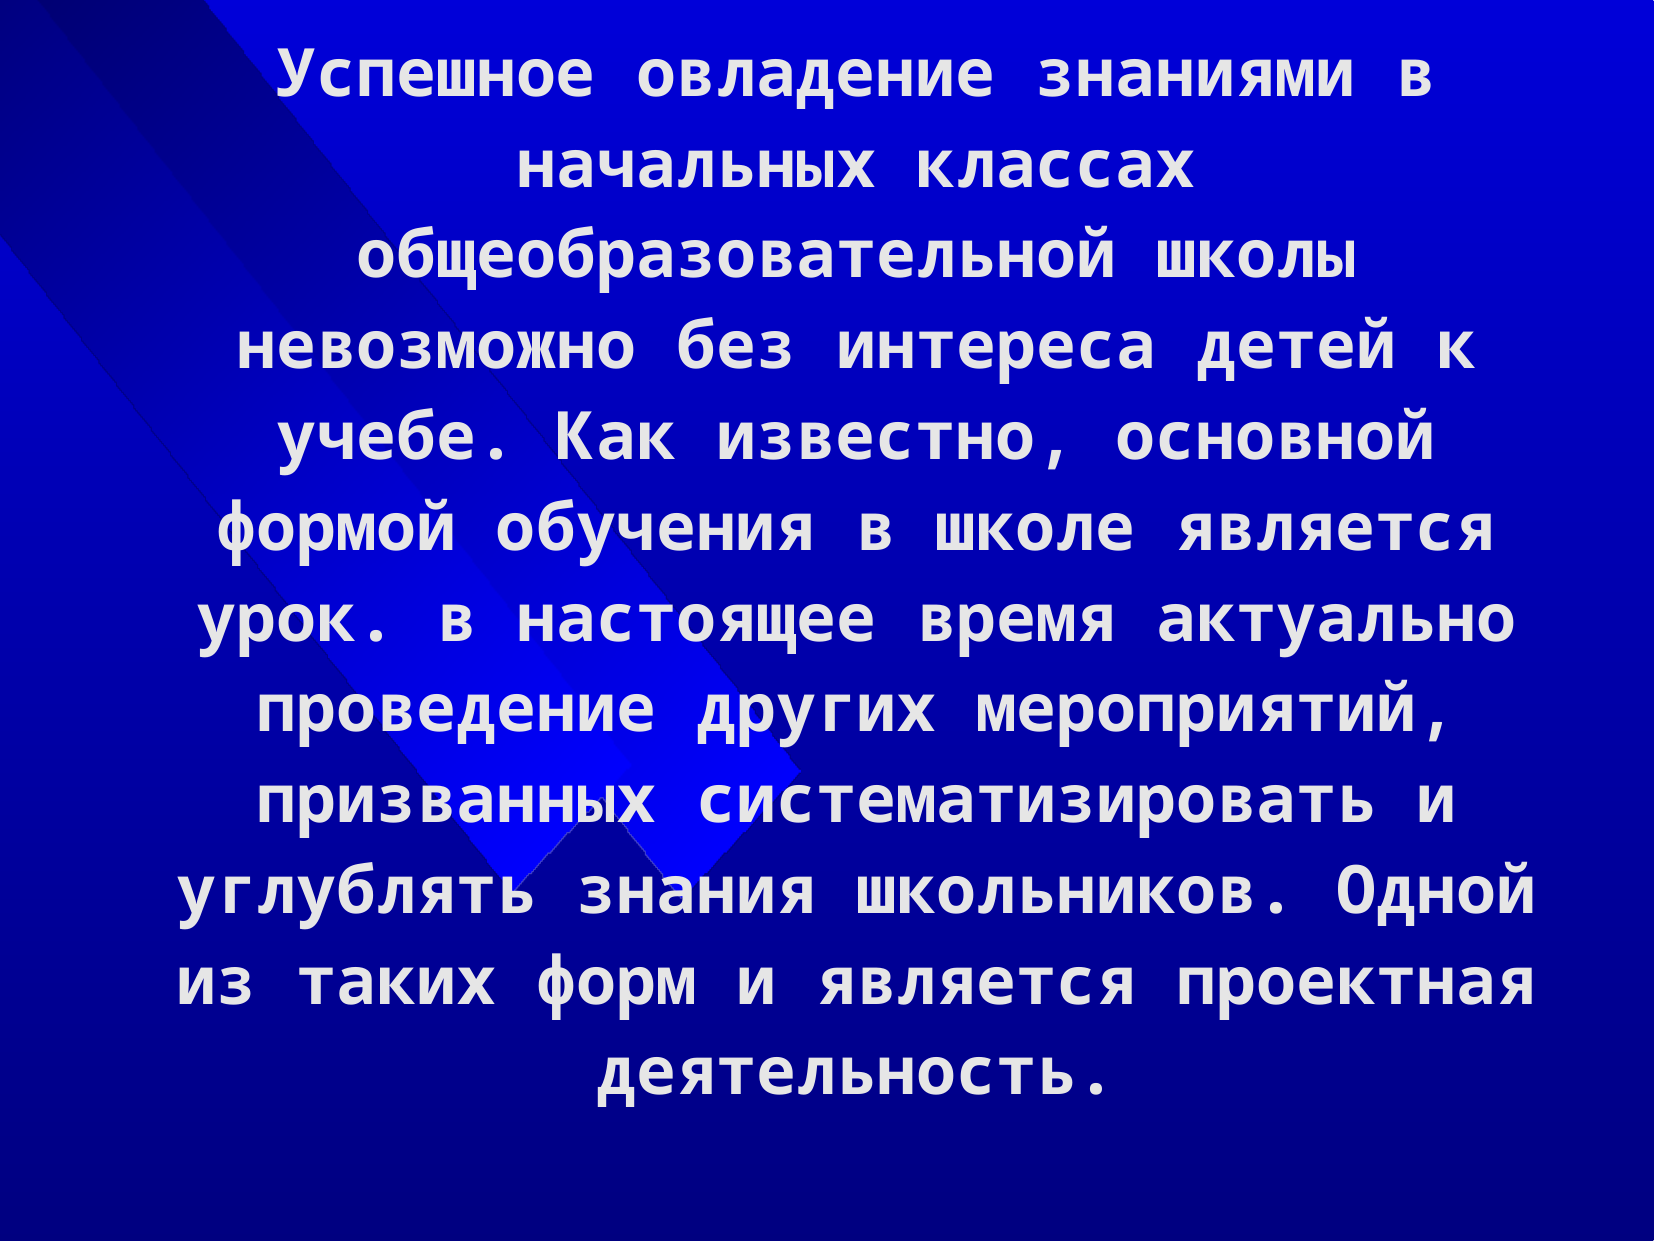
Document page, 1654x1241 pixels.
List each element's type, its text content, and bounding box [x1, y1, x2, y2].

title Успешное овладение знаниями в начальных классах общеобразовательной школы невозможно без интереса детей к учебе. Как известно, основной формой обучения в школе является урок. в настоящее время актуально проведение других мероприятий, призванных систематизировать и углублять знания школьников. Одной из таких форм и является проектная деятельность. [147, 175, 1565, 1123]
